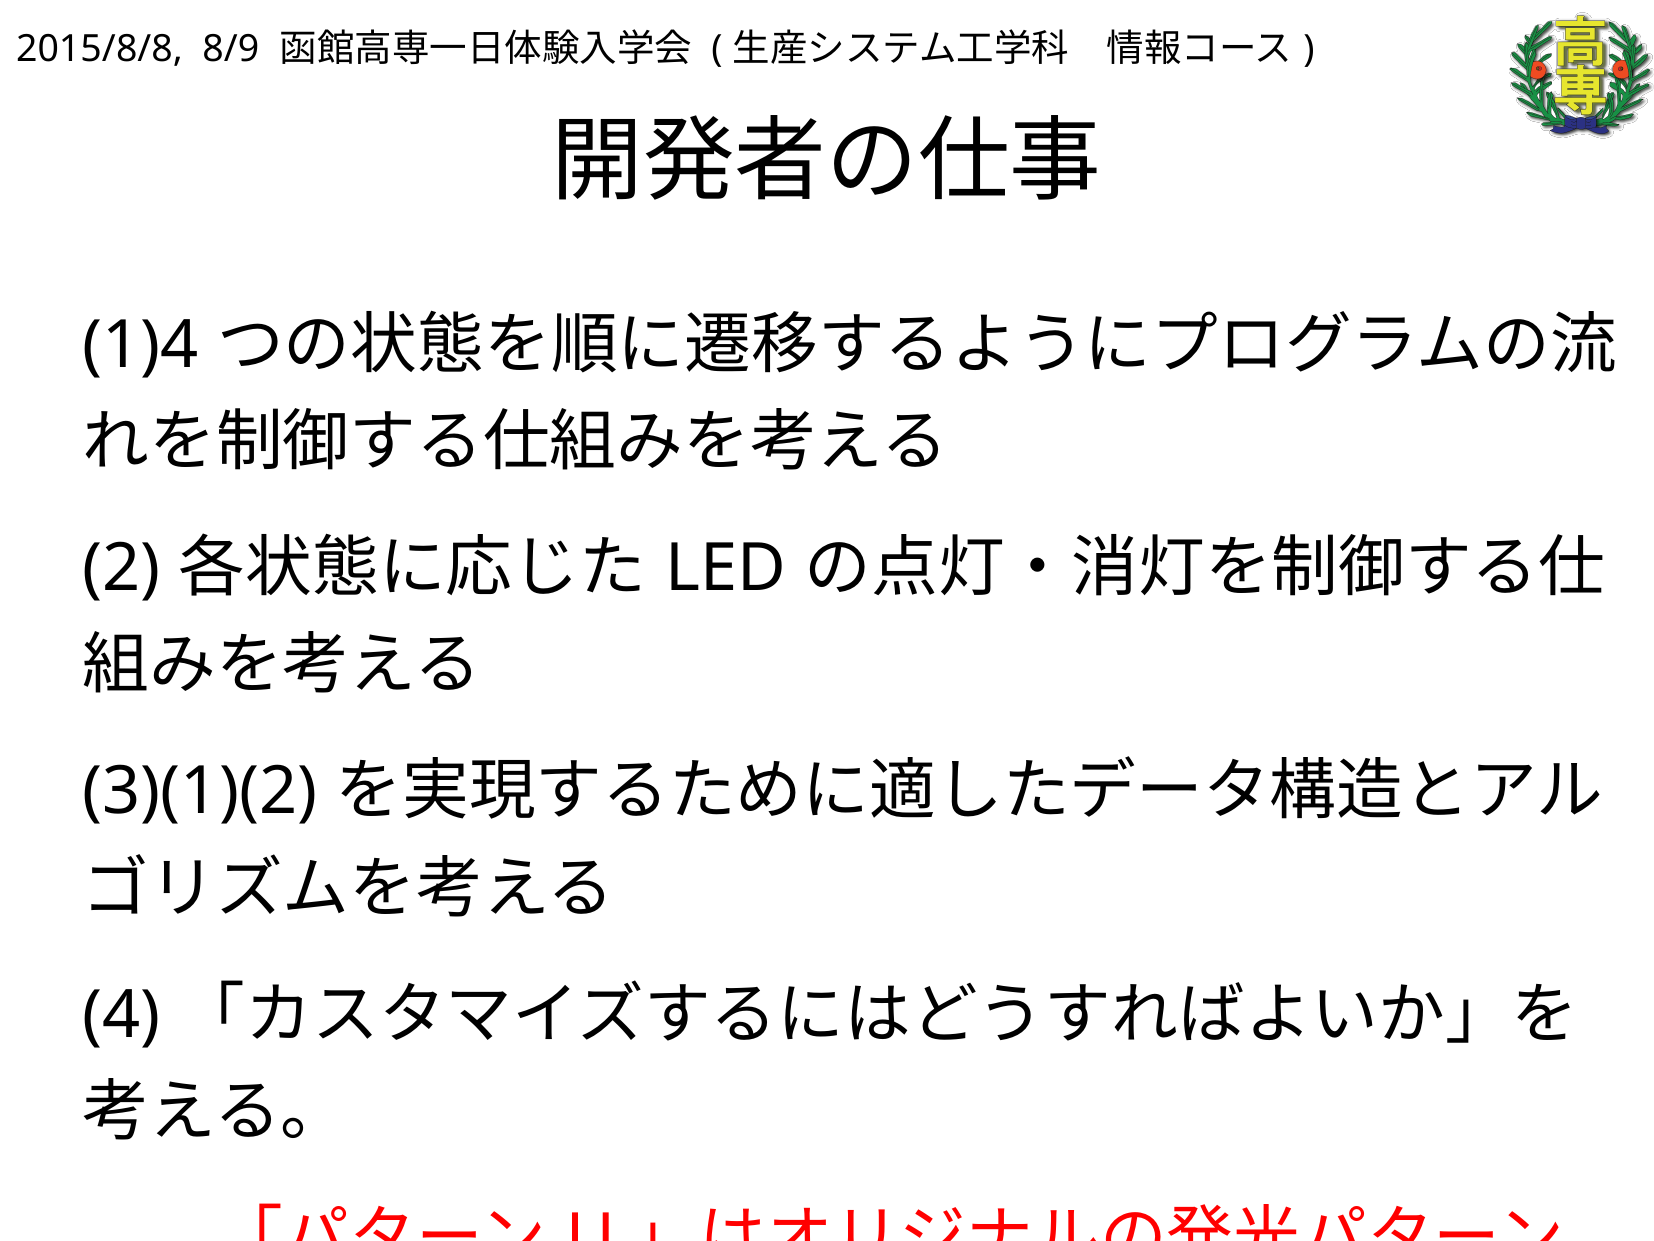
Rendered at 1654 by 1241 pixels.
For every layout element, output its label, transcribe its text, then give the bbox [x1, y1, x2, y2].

list (1)4つの状態を順に遷移するようにプログラムの流れを制御する仕組みを考える (2)各状態に応じたLEDの点灯・消灯を制御する仕組みを考える (3)(1)(2)を実現するために適したデータ構造とアルゴリズムを考える (4)「カスタマイズするにはどうすればよいか」を考える。 「パターンU」はオリジナルの発光パターン [82, 290, 1635, 1207]
picture [1506, 0, 1654, 157]
title 開発者の仕事 [82, 49, 1571, 257]
